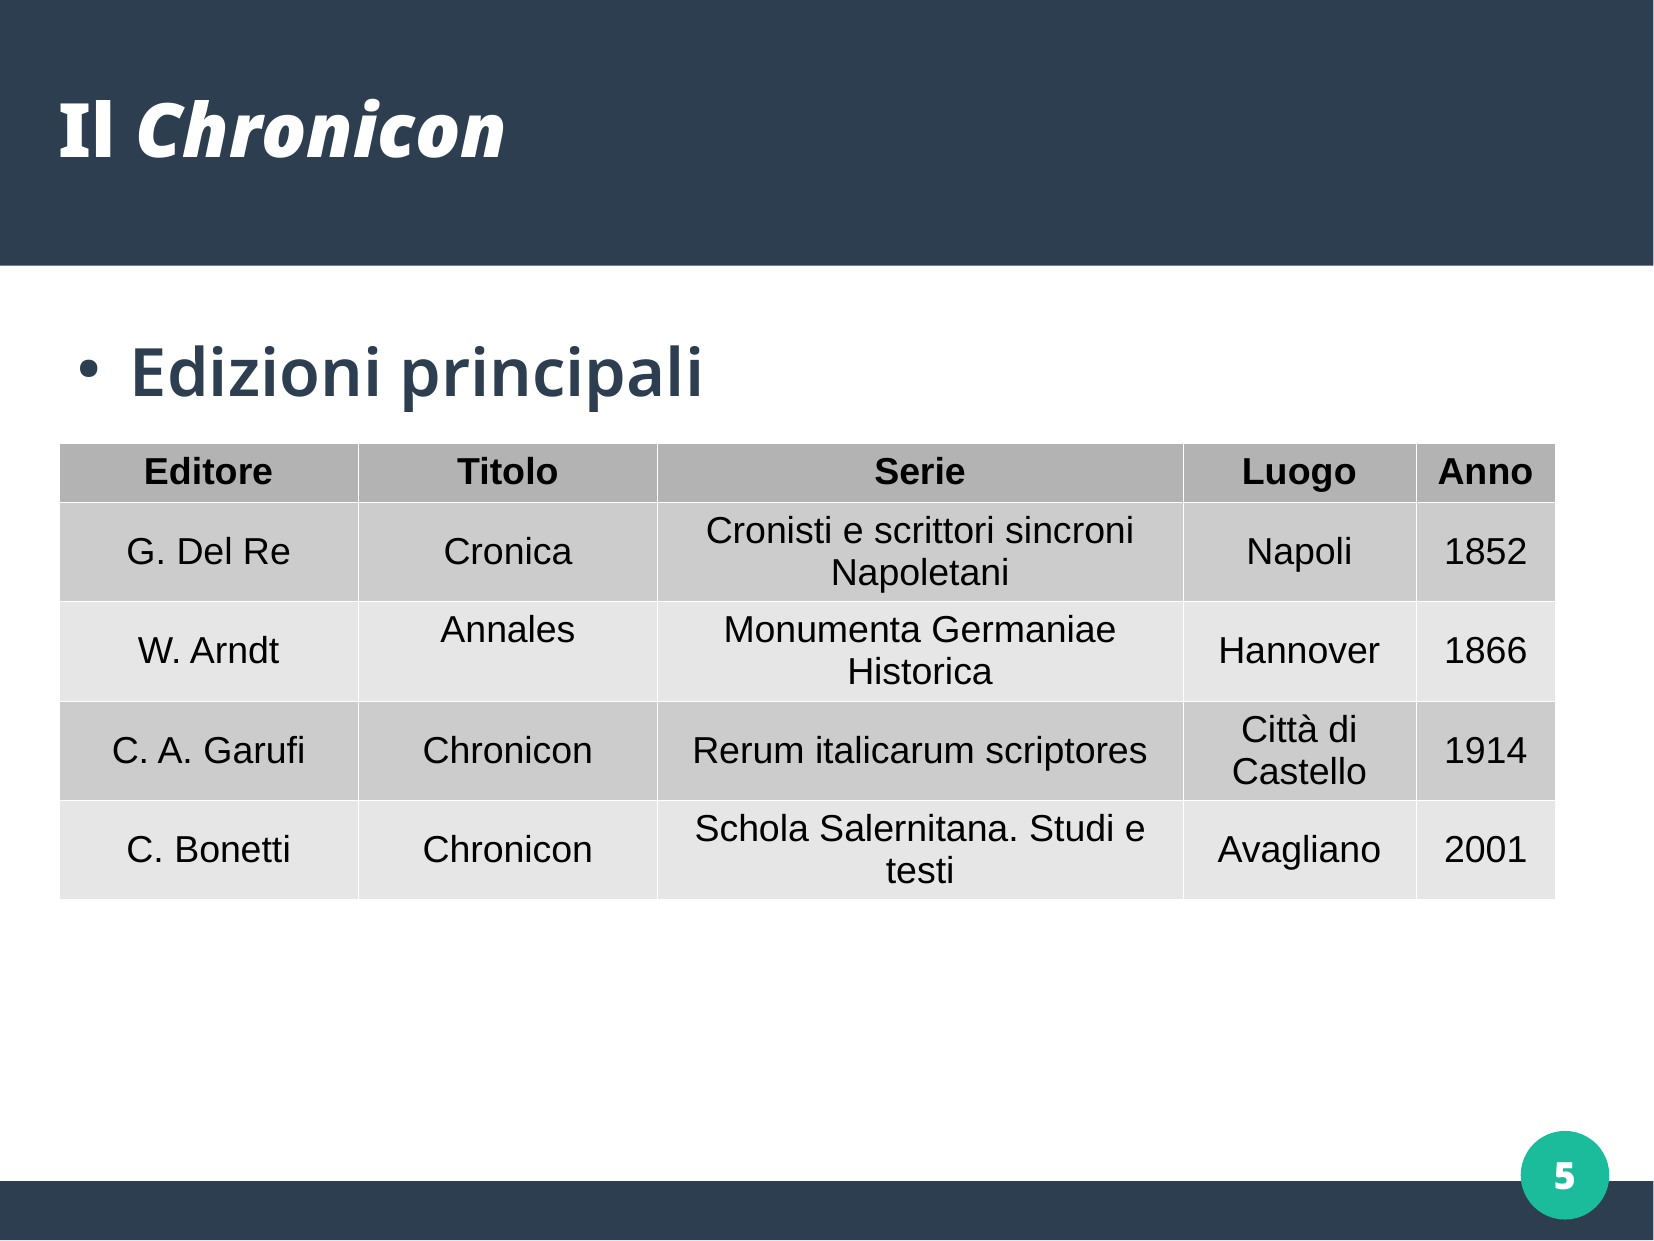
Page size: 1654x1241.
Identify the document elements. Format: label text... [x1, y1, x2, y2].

title Il Chronicon [59, 49, 1595, 207]
list Edizioni principali [59, 324, 1595, 1152]
